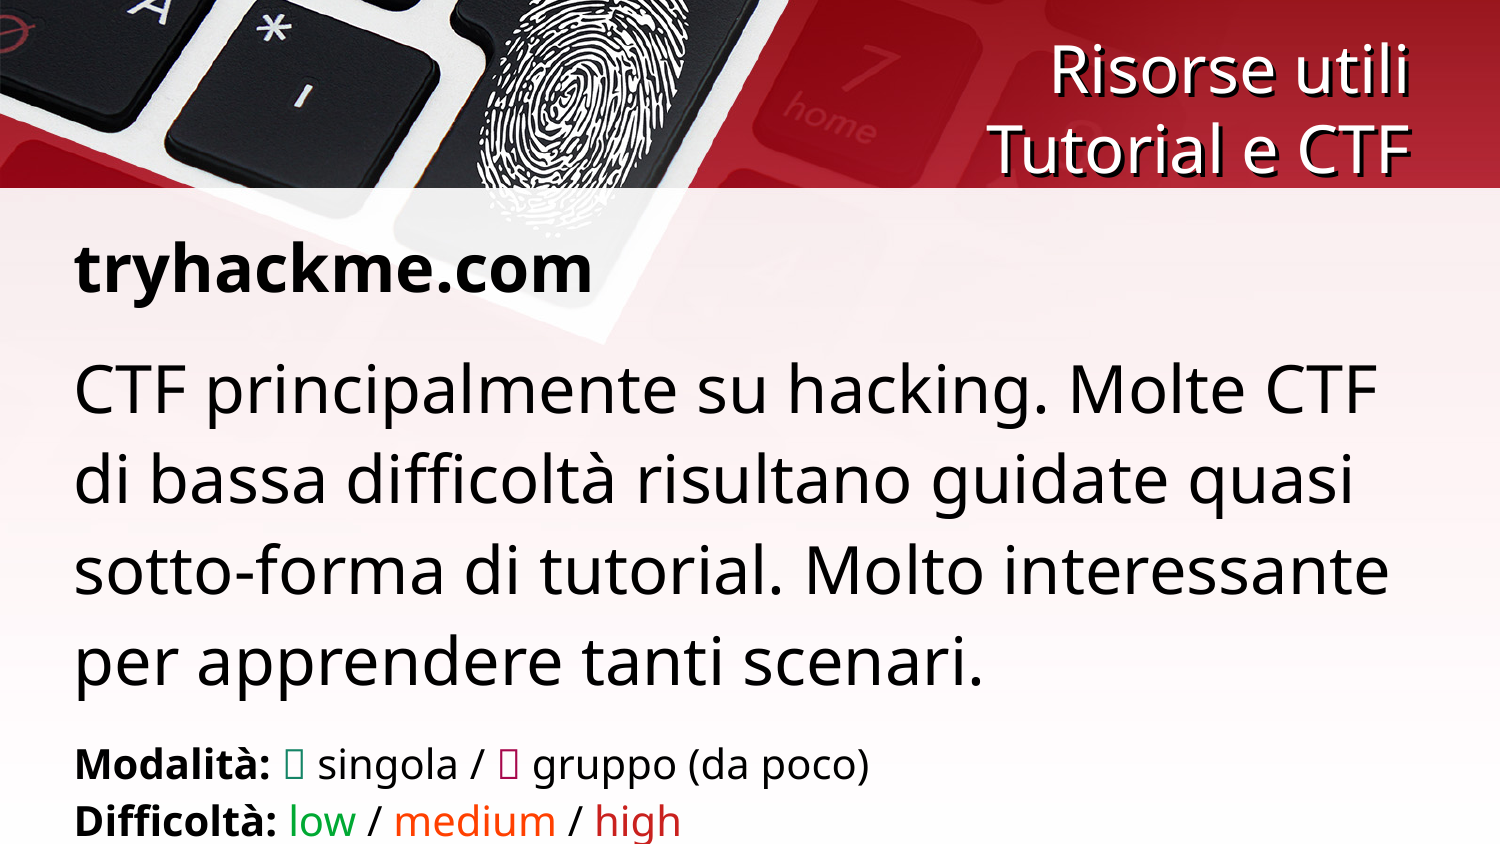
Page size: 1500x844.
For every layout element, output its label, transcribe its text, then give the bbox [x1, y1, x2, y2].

picture [0, 0, 1500, 844]
picture [636, 816, 648, 833]
title Risorse utili Tutorial e CTF [73, 46, 1427, 168]
list tryhackme.com CTF principalmente su hacking. Molte CTF di bassa difficoltà risultano guidate quasi sotto-forma di tutorial. Molto interessante per apprendere tanti scenari. Modalità:  singola /  gruppo (da poco) Difficoltà: low / medium / high Learning: 50% - Lab: 50% [73, 221, 1418, 789]
